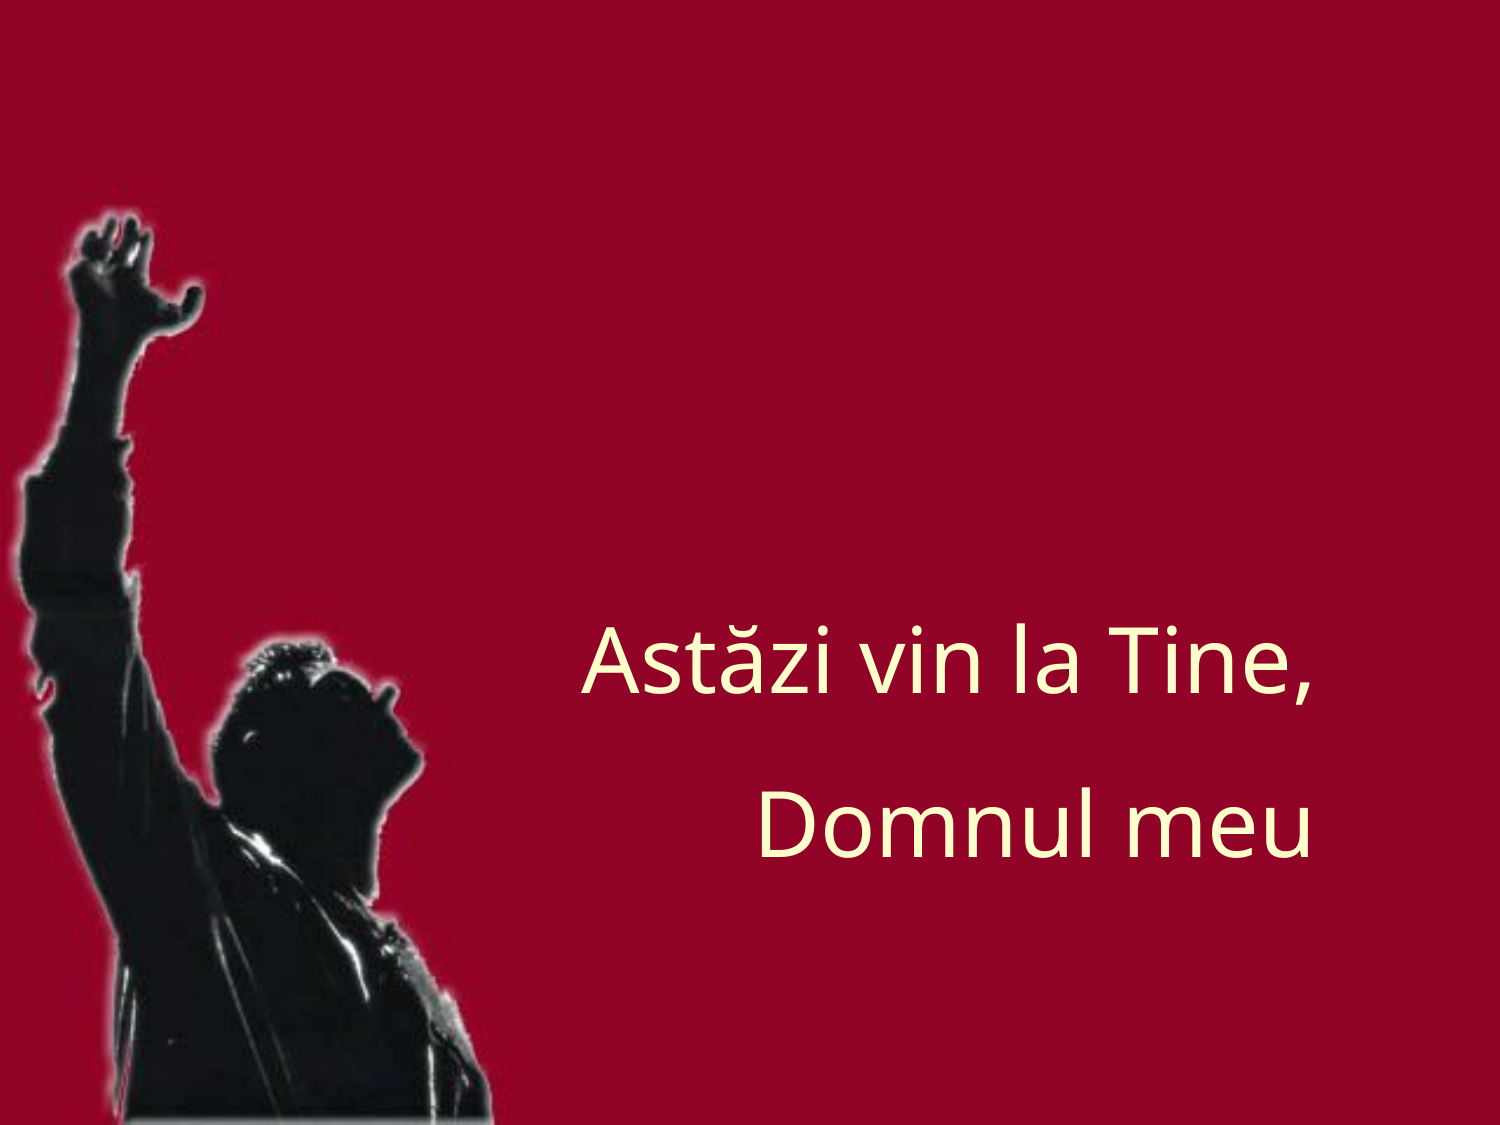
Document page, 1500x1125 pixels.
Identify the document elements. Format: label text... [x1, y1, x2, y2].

text_box Astăzi vin la Tine, Domnul meu [478, 538, 1332, 885]
picture [0, 0, 1500, 1125]
